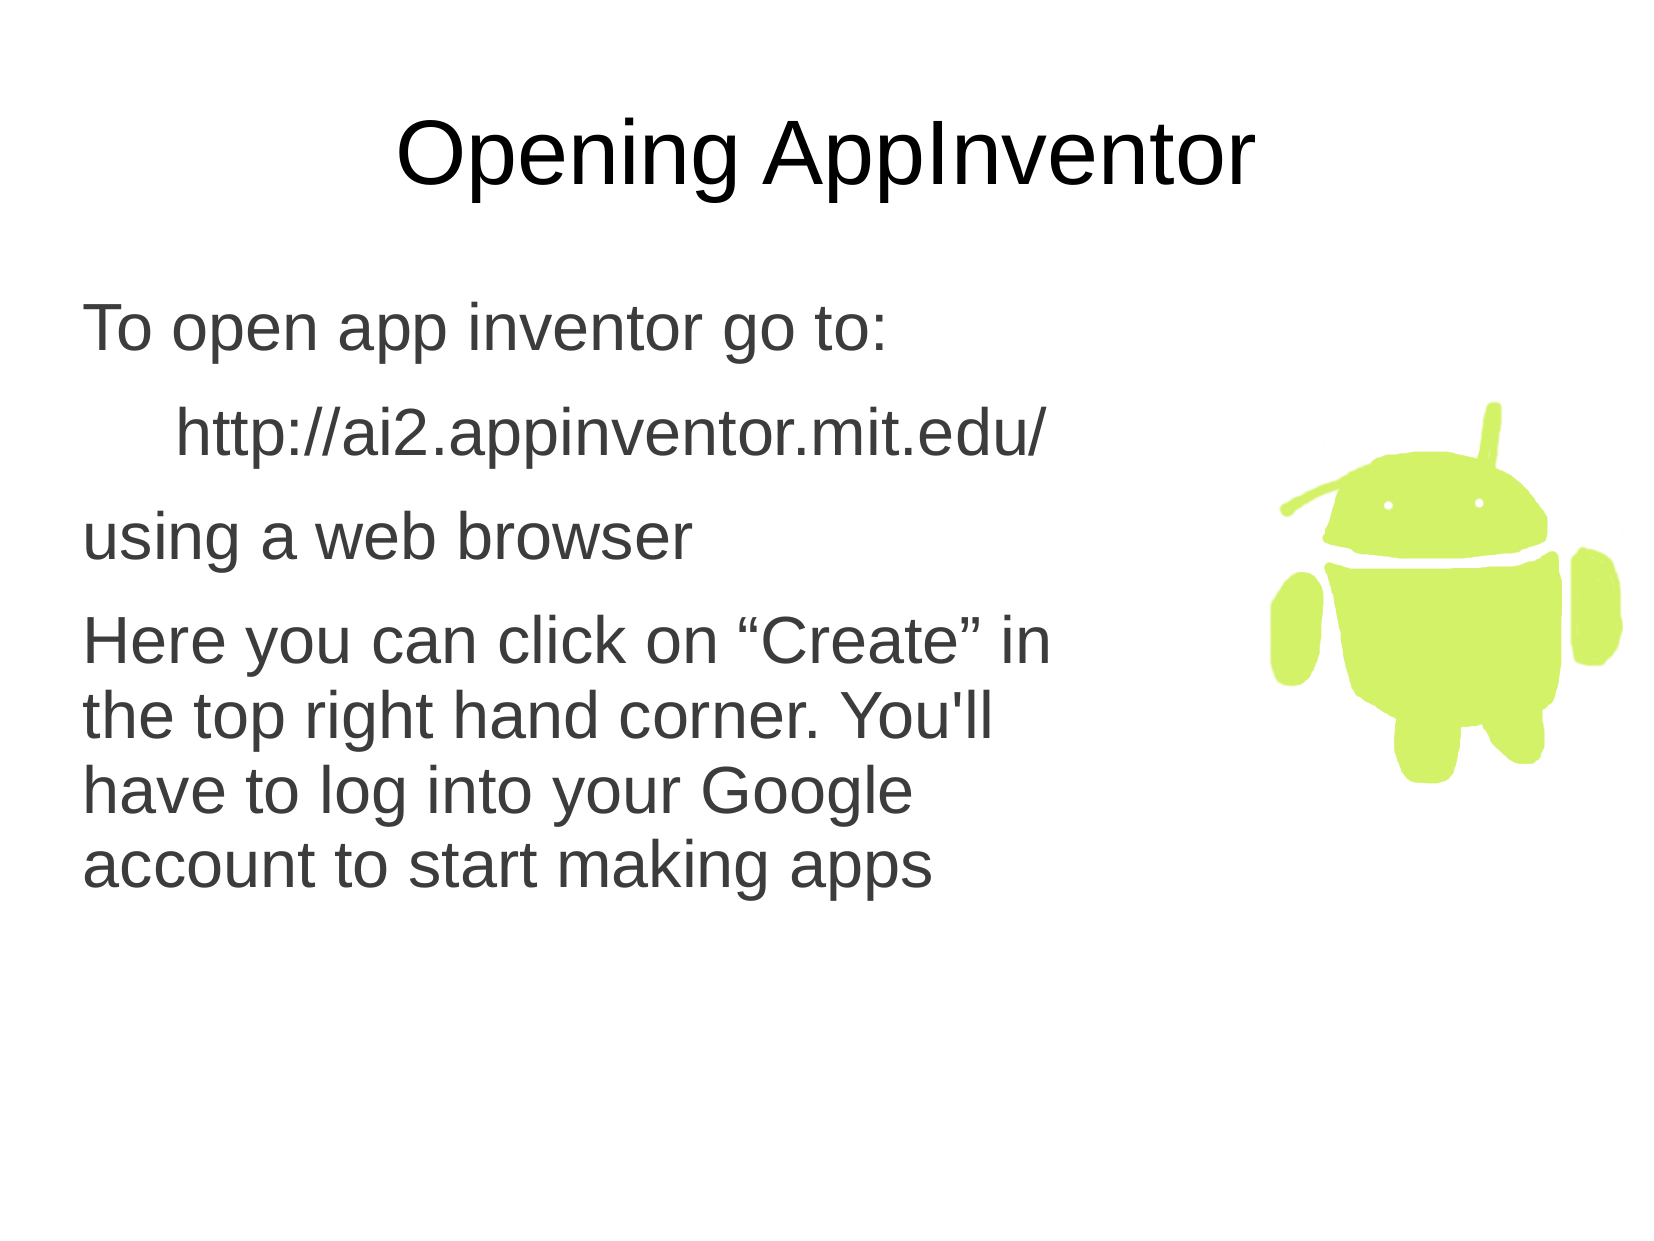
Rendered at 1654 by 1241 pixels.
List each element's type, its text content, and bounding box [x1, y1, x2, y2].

picture [1260, 389, 1623, 836]
list To open app inventor go to: http://ai2.appinventor.mit.edu/ using a web browser Here you can click on “Create” in the top right hand corner. You'll have to log into your Google account to start making apps [82, 290, 1126, 1171]
title Opening AppInventor [82, 49, 1571, 257]
